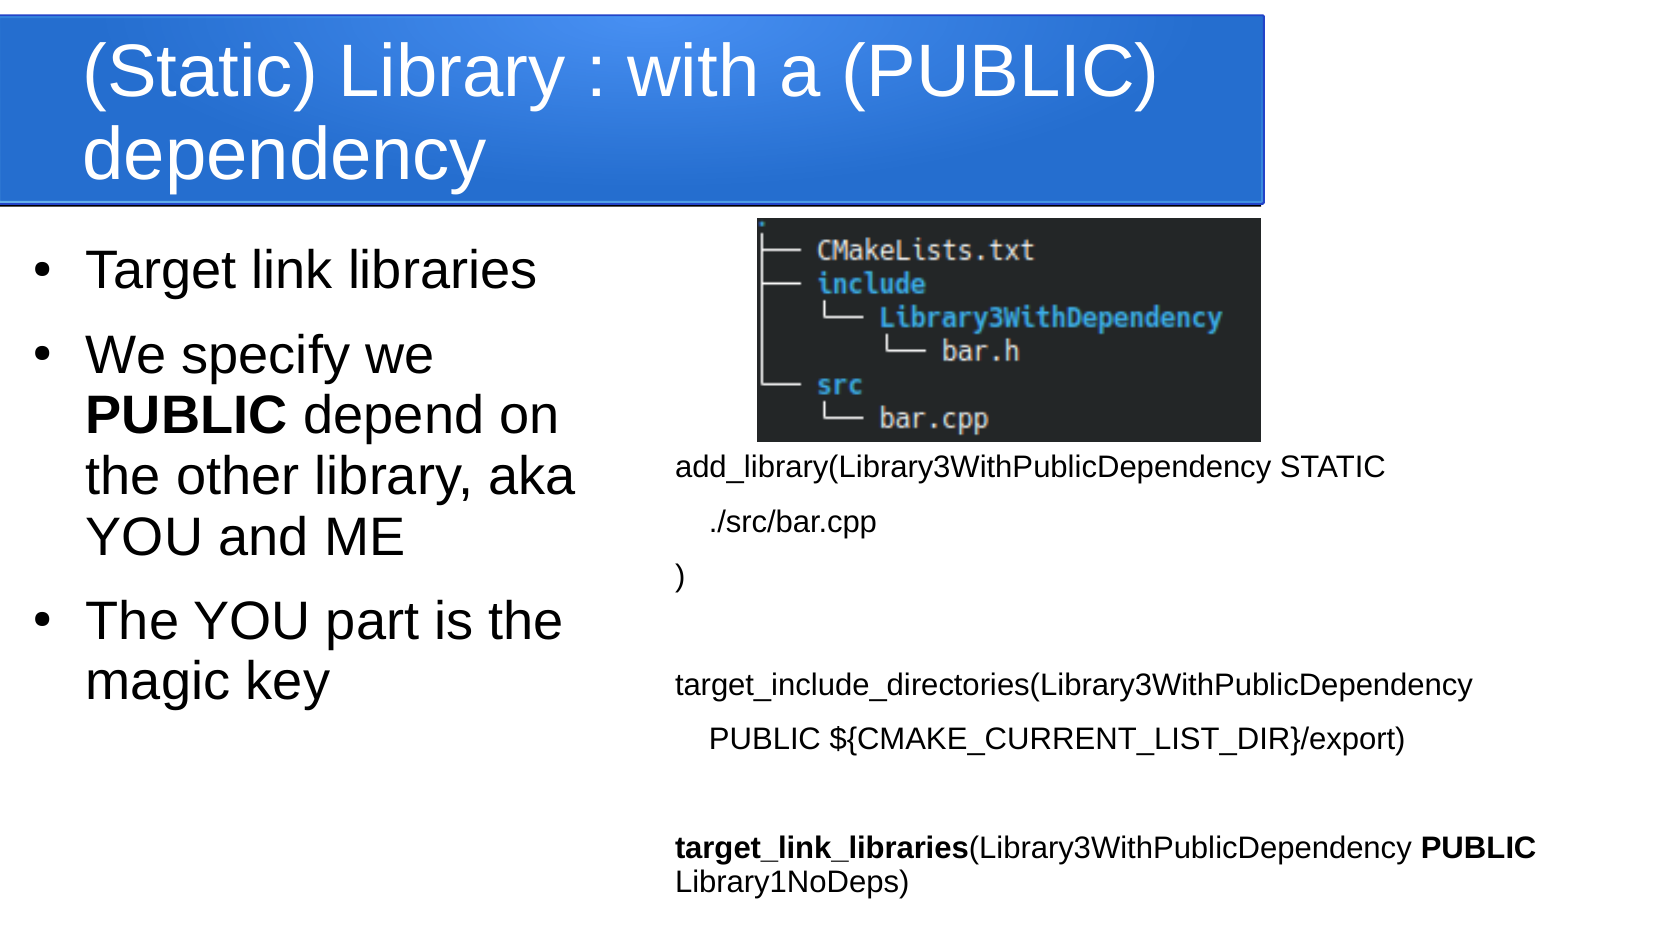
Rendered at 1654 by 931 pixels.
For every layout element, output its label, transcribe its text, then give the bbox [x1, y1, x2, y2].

list Target link libraries We specify we PUBLIC depend on the other library, aka YOU and ME The YOU part is the magic key [15, 240, 646, 916]
title (Static) Library : with a (PUBLIC) dependency [82, 29, 1235, 196]
picture [757, 218, 1261, 442]
list add_library(Library3WithPublicDependency STATIC ./src/bar.cpp ) target_include_directories(Library3WithPublicDependency PUBLIC ${CMAKE_CURRENT_LIST_DIR}/export) target_link_libraries(Library3WithPublicDependency PUBLIC Library1NoDeps) [675, 450, 1636, 901]
